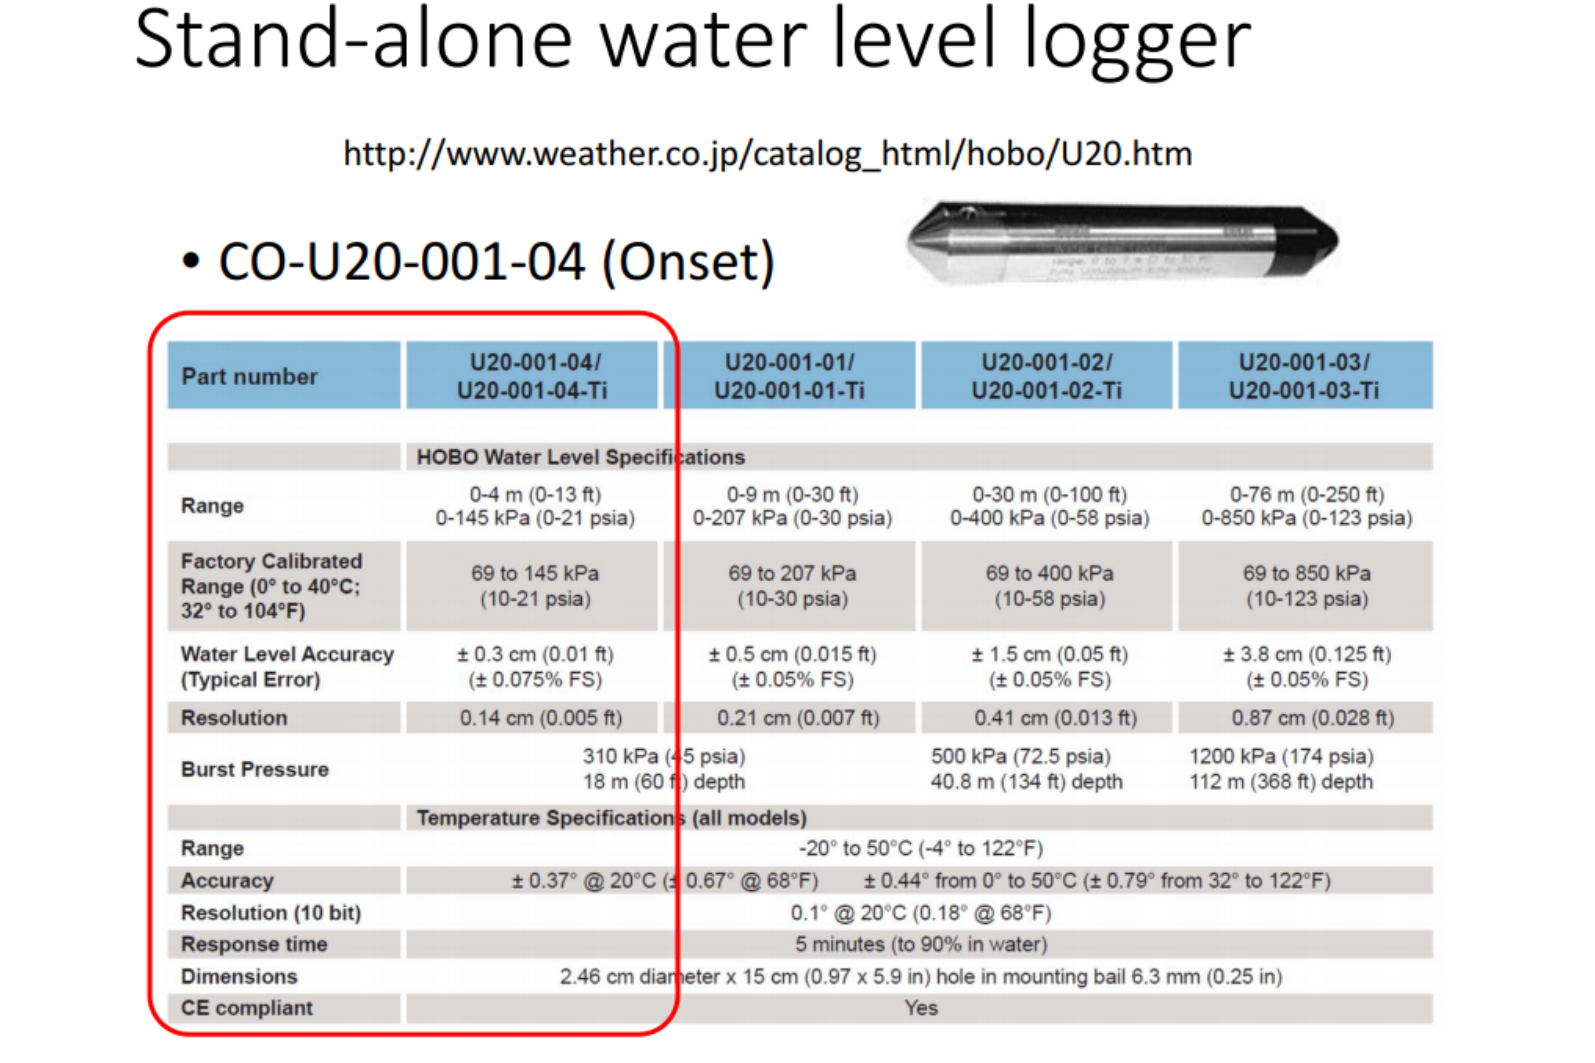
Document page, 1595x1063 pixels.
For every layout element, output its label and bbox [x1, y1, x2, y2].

picture [59, 0, 1496, 1047]
